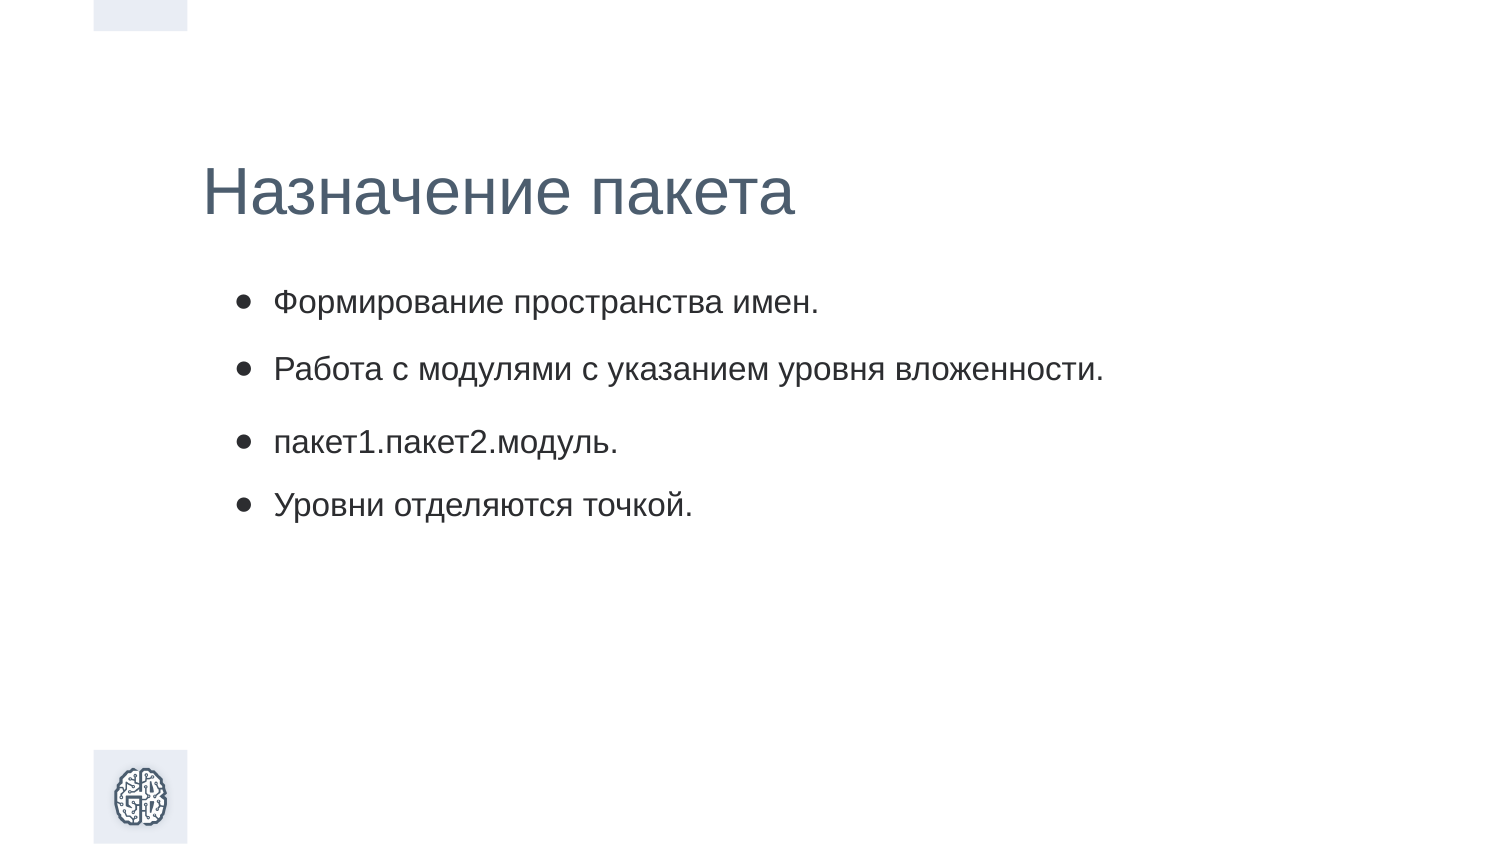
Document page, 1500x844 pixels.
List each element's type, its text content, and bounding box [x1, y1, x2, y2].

picture [106, 760, 175, 834]
text_box Уровни отделяются точкой. [187, 456, 1313, 530]
text_box Назначение пакета [187, 93, 1312, 259]
text_box Работа с модулями с указанием уровня вложенности. [187, 321, 1313, 394]
text_box пакет1.пакет2.модуль. [187, 394, 1313, 456]
text_box Формирование пространства имен. [187, 259, 1312, 322]
